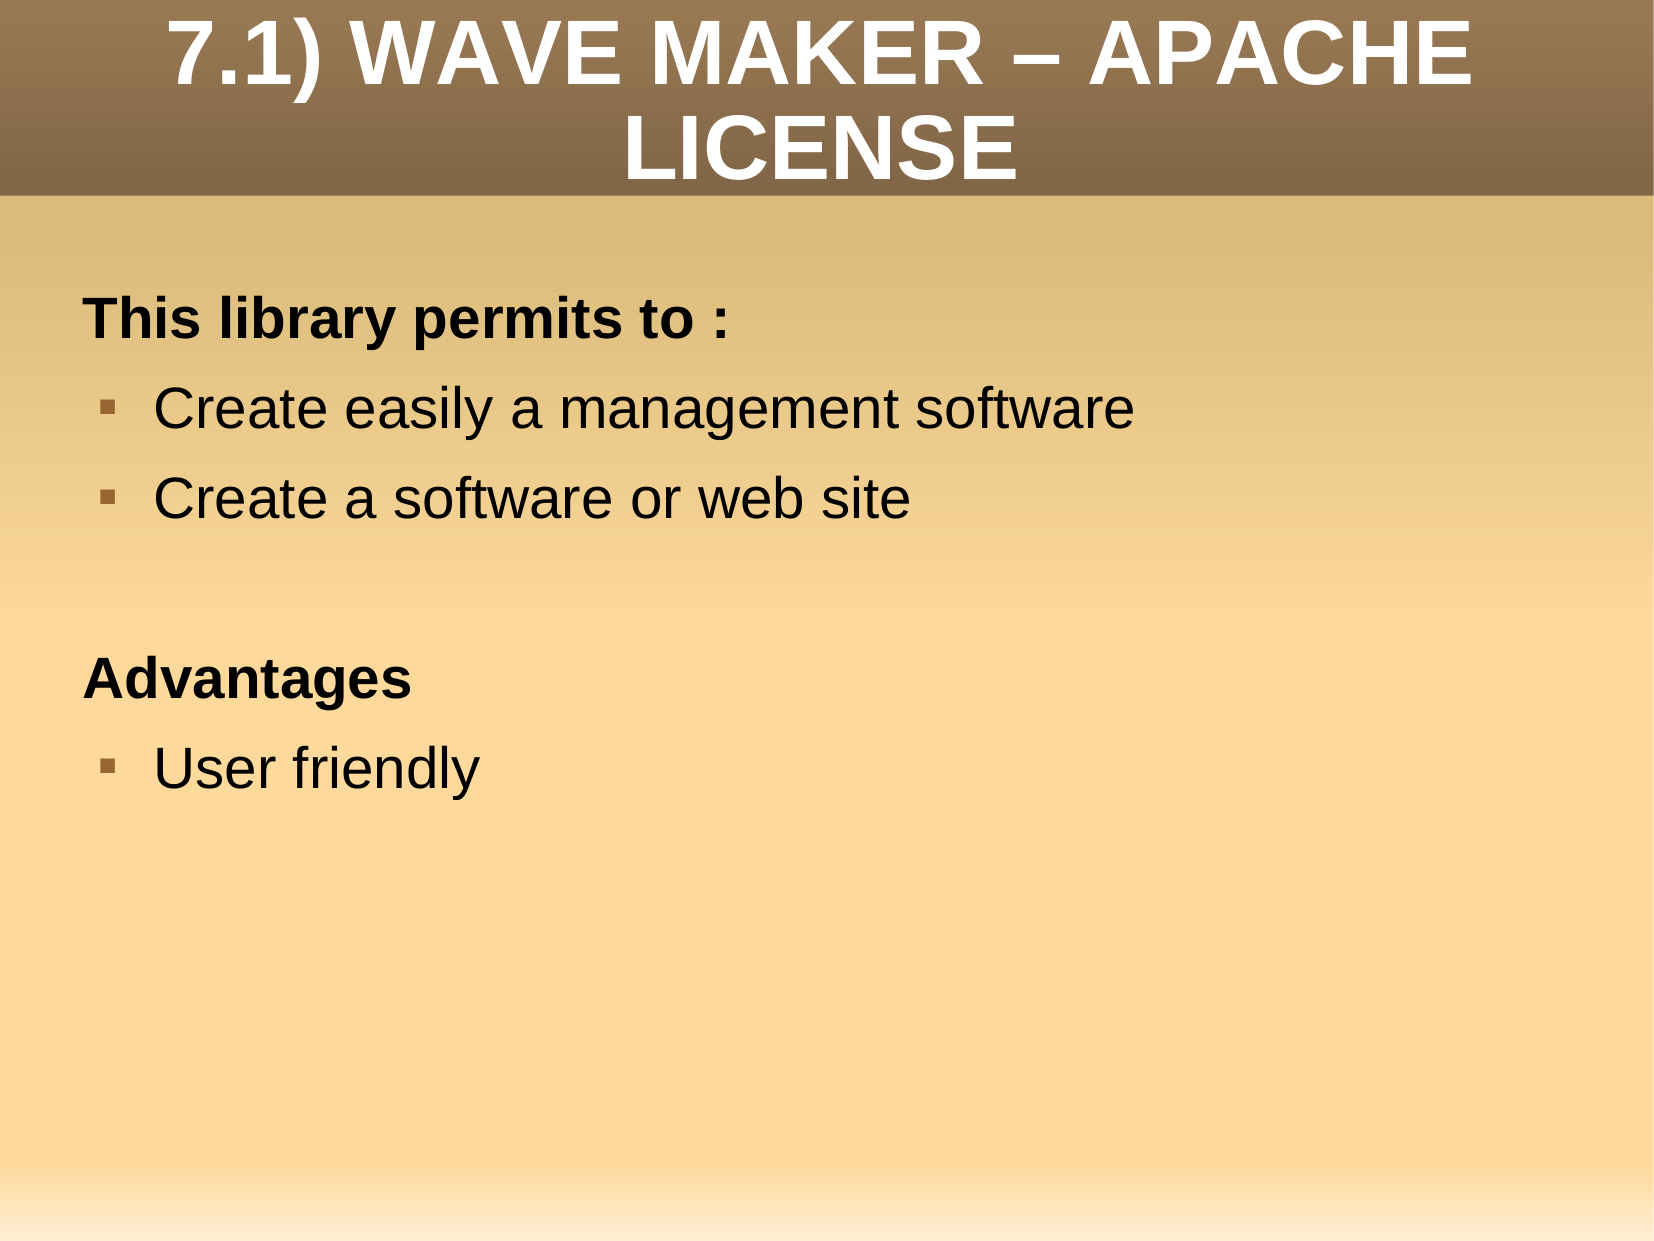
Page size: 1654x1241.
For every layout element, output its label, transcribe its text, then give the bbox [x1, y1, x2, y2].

list This library permits to : Create easily a management software Create a software or web site Advantages User friendly [82, 290, 1571, 1094]
title 7.1) WAVE MAKER – APACHE LICENSE [76, 4, 1565, 203]
picture [0, 0, 1654, 1241]
